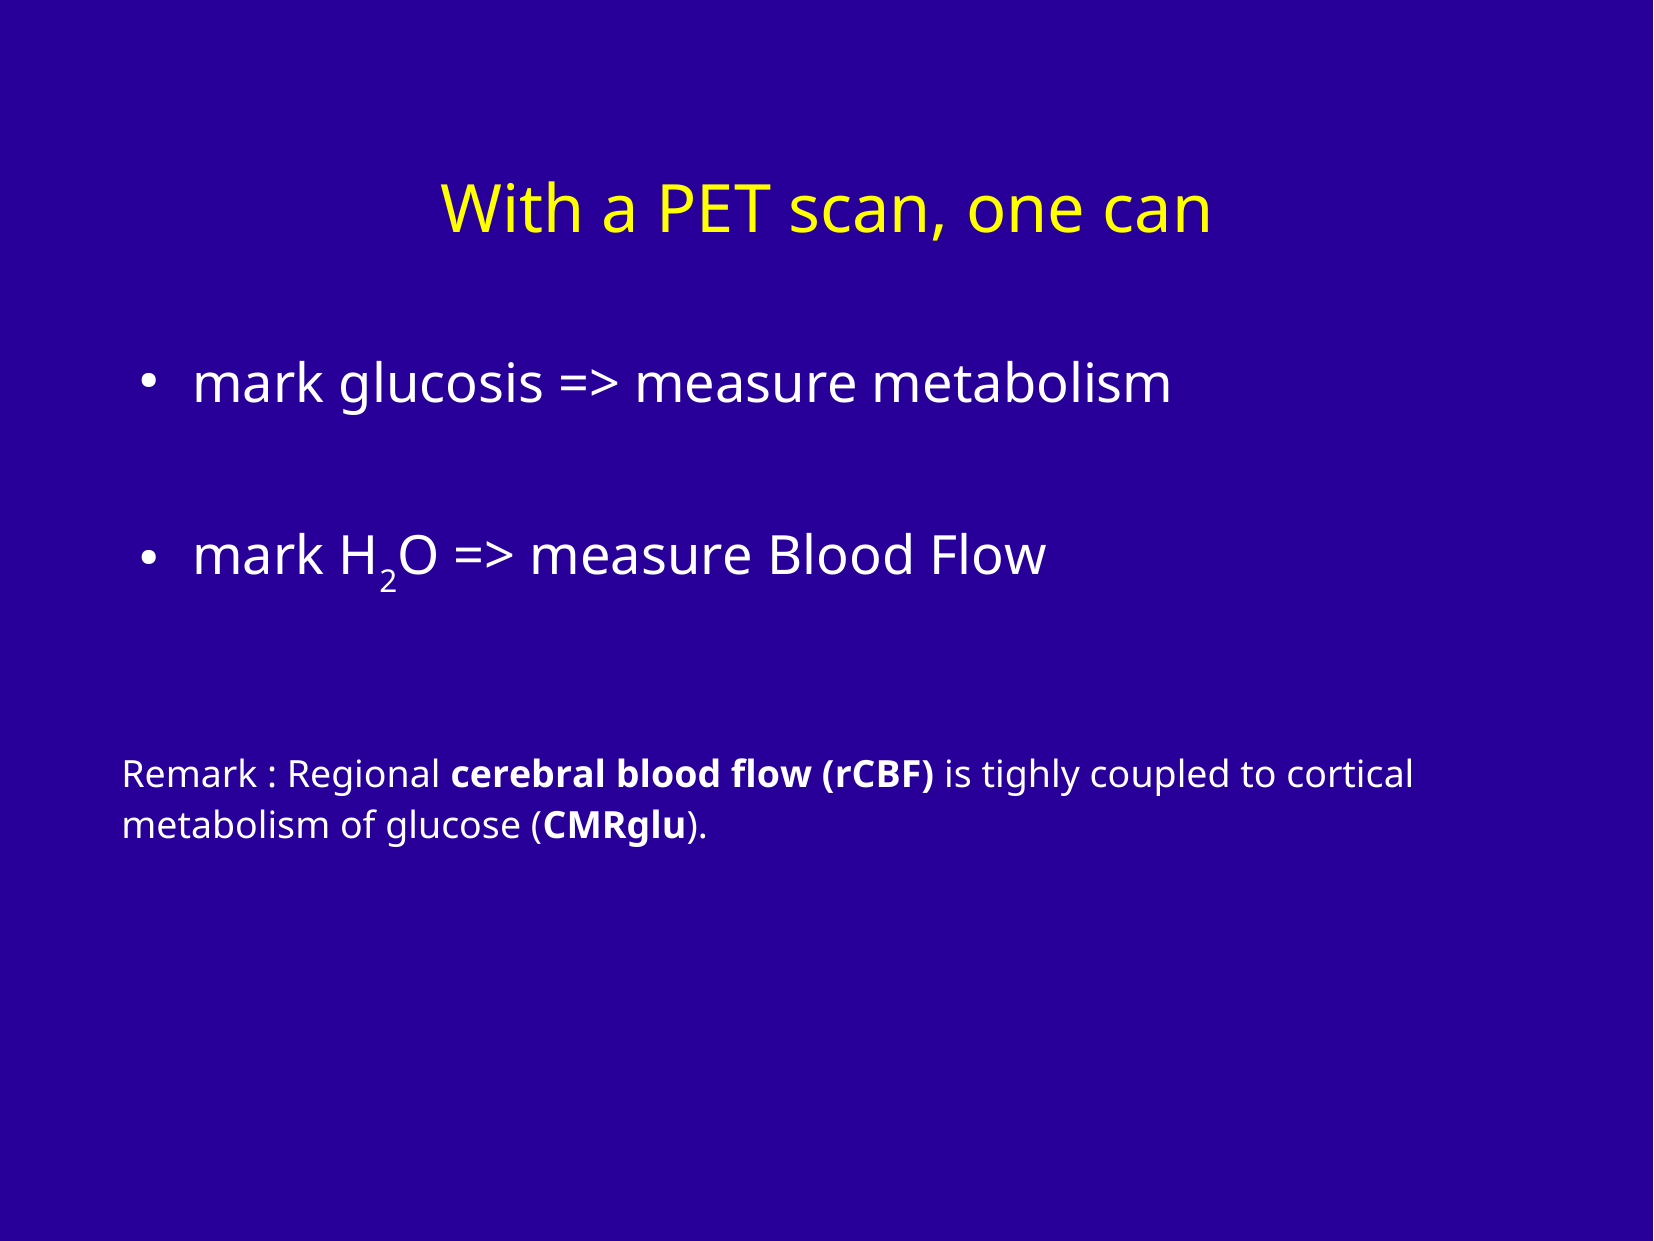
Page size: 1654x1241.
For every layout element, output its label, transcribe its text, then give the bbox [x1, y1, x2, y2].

list mark glucosis => measure metabolism mark H2O => measure Blood Flow Remark : Regional cerebral blood flow (rCBF) is tighly coupled to cortical metabolism of glucose (CMRglu). [121, 344, 1533, 1065]
title With a PET scan, one can [121, 102, 1533, 311]
